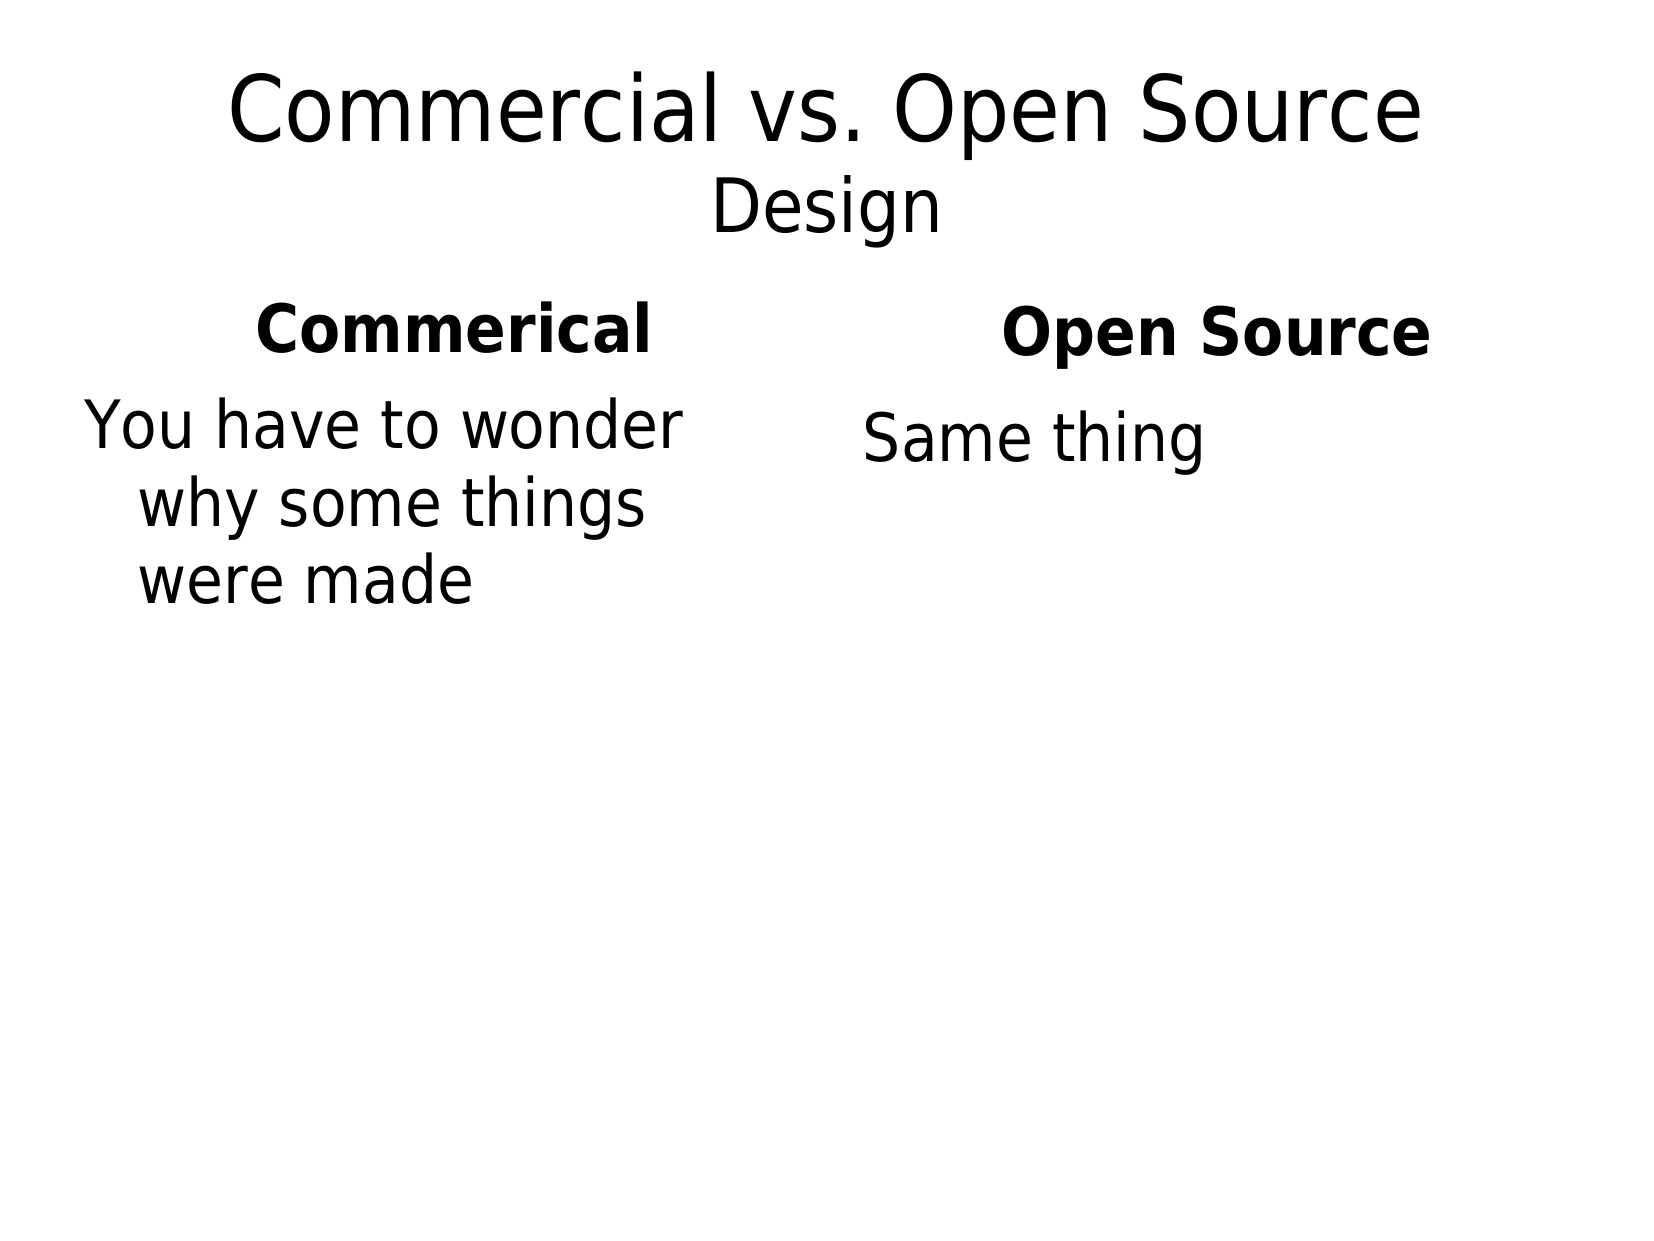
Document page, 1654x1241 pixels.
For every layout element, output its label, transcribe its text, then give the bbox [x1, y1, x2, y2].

list You have to wonder why some things were made [66, 386, 793, 1205]
list Open Source [845, 293, 1572, 395]
list Commerical [82, 290, 809, 1109]
list Same thing [845, 399, 1572, 520]
title Commercial vs. Open Source Design [82, 49, 1571, 257]
